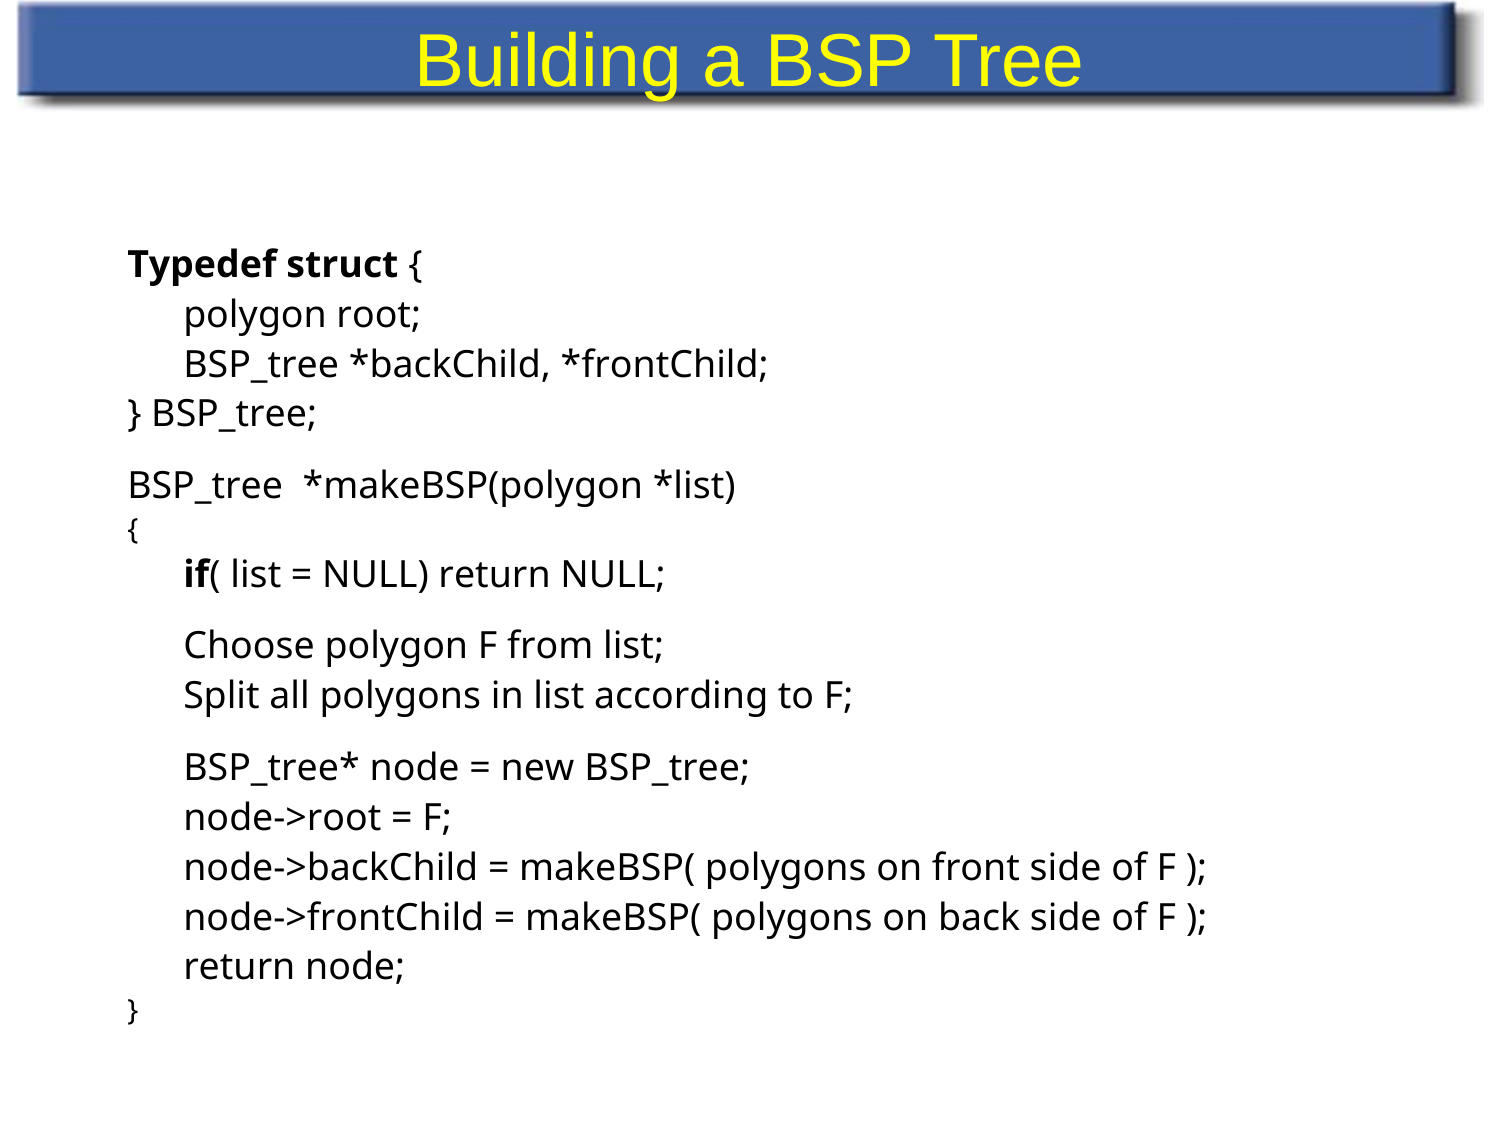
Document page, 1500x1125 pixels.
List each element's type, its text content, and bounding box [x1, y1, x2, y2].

picture [1407, 0, 1484, 113]
text_box Typedef struct { polygon root; BSP_tree *backChild, *frontChild; } BSP_tree; BSP_tree *makeBSP(polygon *list) { if( list = NULL) return NULL; Choose polygon F from list; Split all polygons in list according to F; BSP_tree* node = new BSP_tree; node->root = F; node->backChild = makeBSP( polygons on front side of F ); node->frontChild = makeBSP( polygons on back side of F ); return node; } [112, 237, 1425, 1025]
title Building a BSP Tree [93, 0, 1407, 114]
picture [16, 0, 93, 113]
